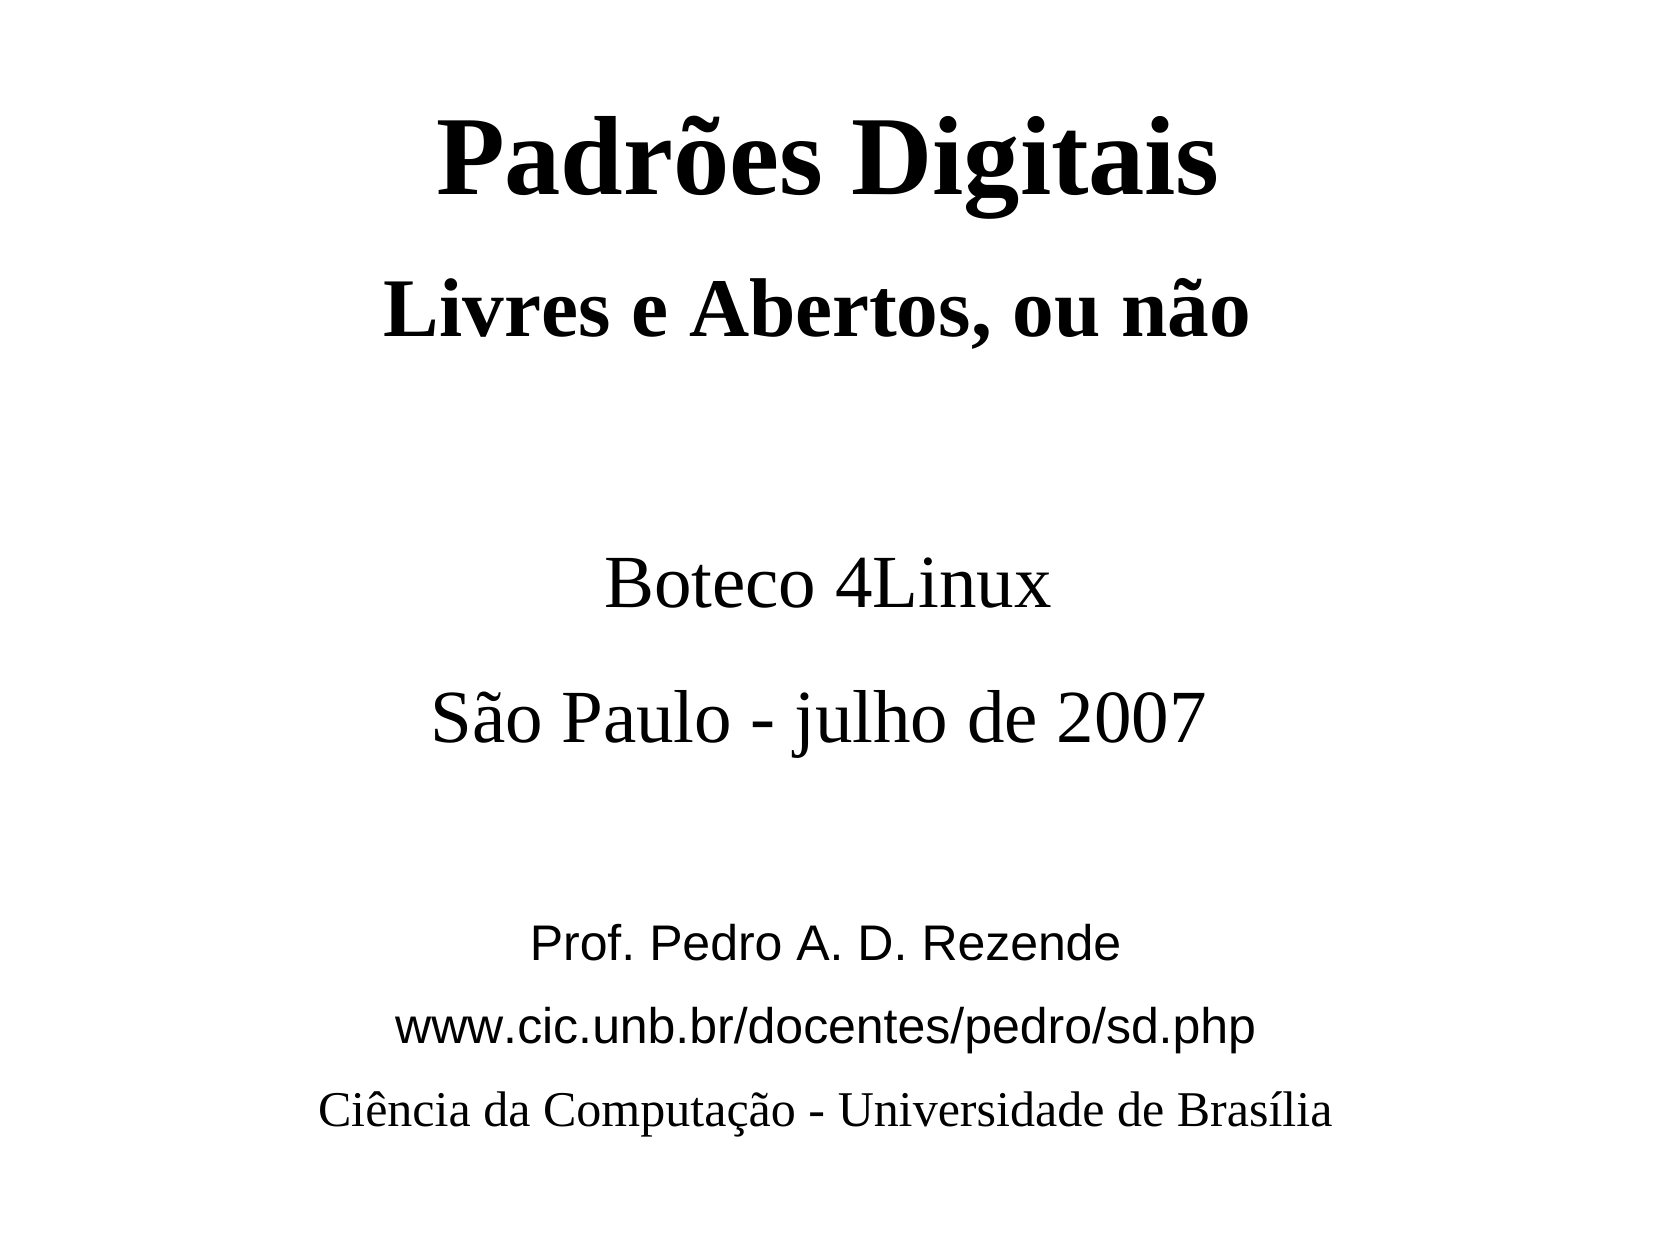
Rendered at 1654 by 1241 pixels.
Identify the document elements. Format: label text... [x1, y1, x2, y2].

title Padrões Digitais Livres e Abertos, ou não Boteco 4Linux São Paulo - julho de 2007 [100, 54, 1556, 789]
text_box Prof. Pedro A. D. Rezende www.cic.unb.br/docentes/pedro/sd.php Ciência da Computação - Universidade de Brasília [193, 879, 1458, 1149]
